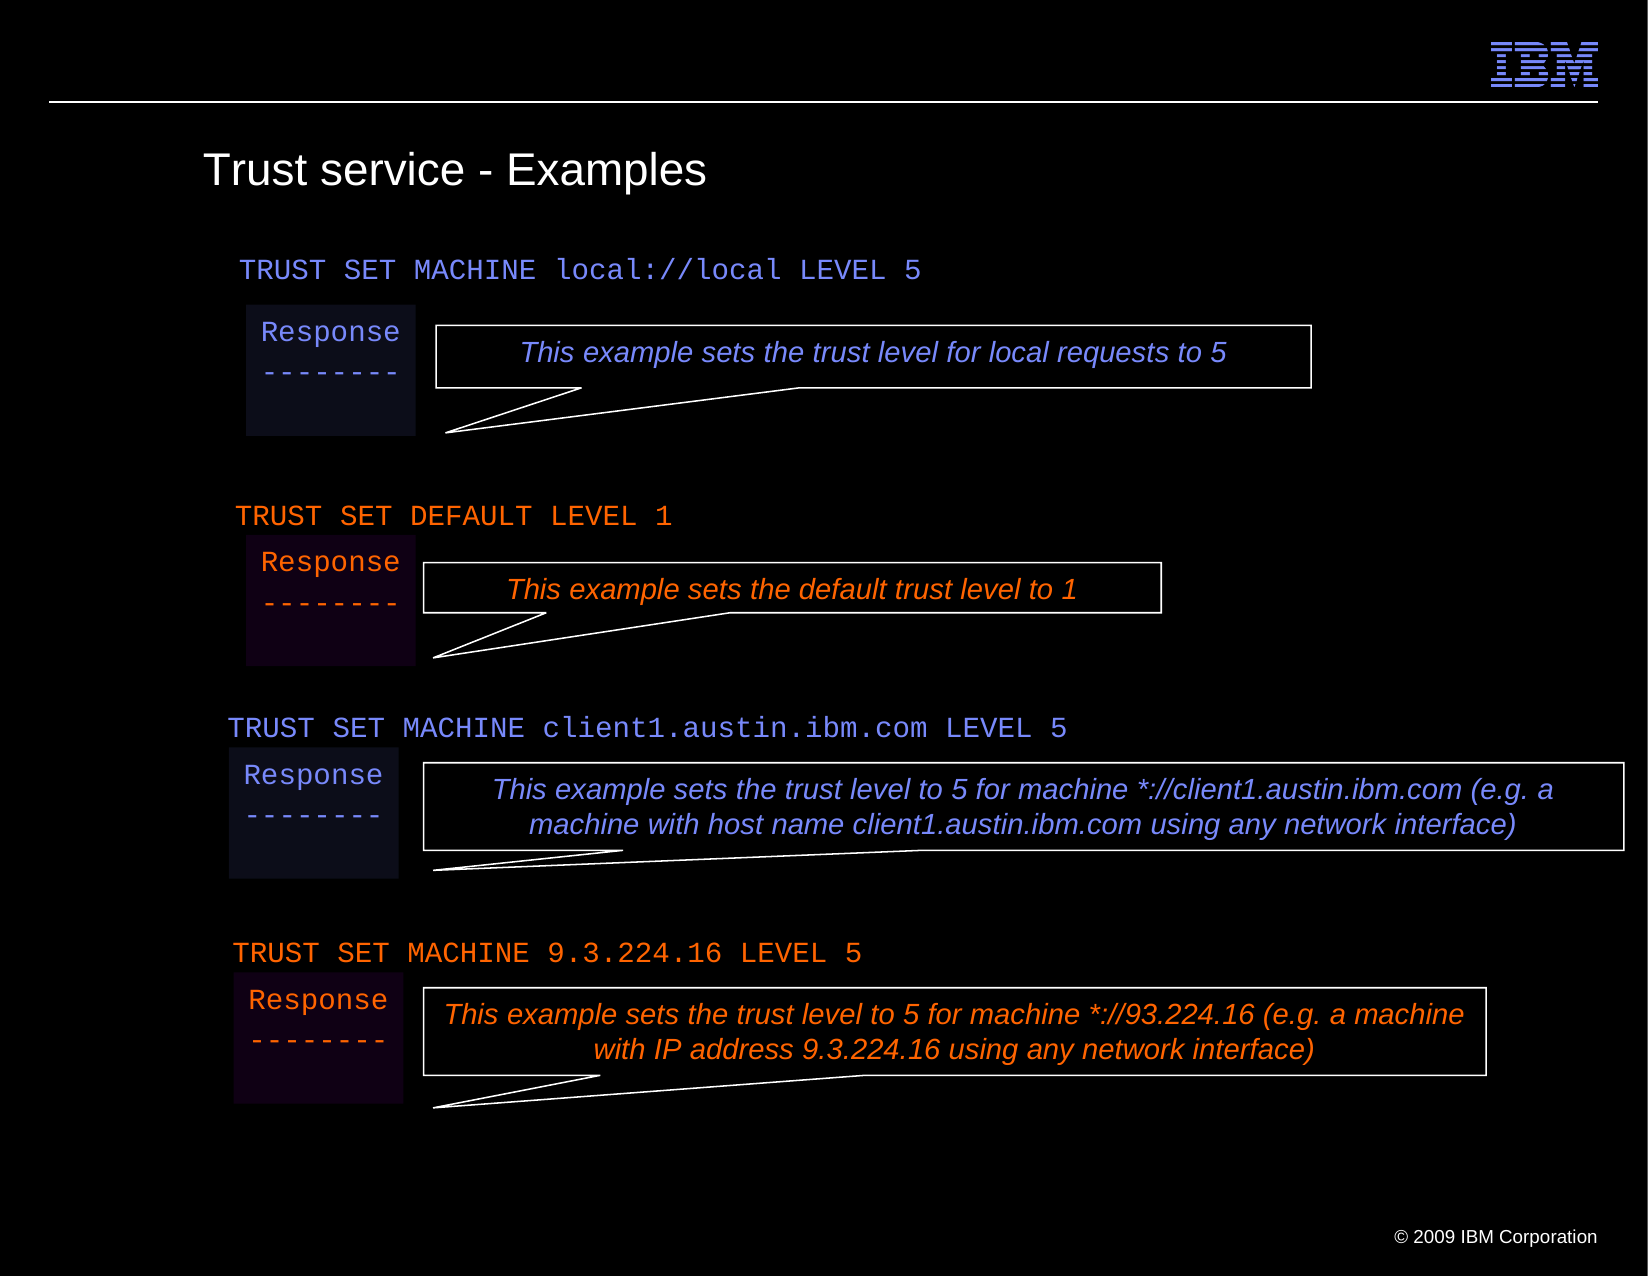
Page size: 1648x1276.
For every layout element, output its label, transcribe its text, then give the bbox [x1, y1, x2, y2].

text_box Response -------- [246, 539, 416, 667]
text_box This example sets the trust level to 5 for machine *://93.224.16 (e.g. a machine with IP address 9.3.224.16 using any network interface) [423, 987, 1487, 1108]
text_box Response -------- [233, 977, 404, 1104]
text_box This example sets the trust level for local requests to 5 [436, 325, 1312, 433]
text_box Response -------- [246, 304, 416, 436]
title Trust service - Examples [186, 137, 1648, 231]
text_box This example sets the default trust level to 1 [423, 562, 1162, 658]
text_box TRUST SET DEFAULT LEVEL 1 [220, 488, 688, 539]
text_box TRUST SET MACHINE 9.3.224.16 LEVEL 5 [217, 925, 878, 977]
picture [1491, 42, 1598, 87]
text_box TRUST SET MACHINE client1.austin.ibm.com LEVEL 5 [212, 700, 1083, 752]
text_box Response -------- [228, 752, 399, 879]
text_box This example sets the trust level to 5 for machine *://client1.austin.ibm.com (e.g. a machine with host name client1.austin.ibm.com using any network interface) [423, 762, 1624, 871]
text_box TRUST SET MACHINE local://local LEVEL 5 [239, 250, 1648, 286]
